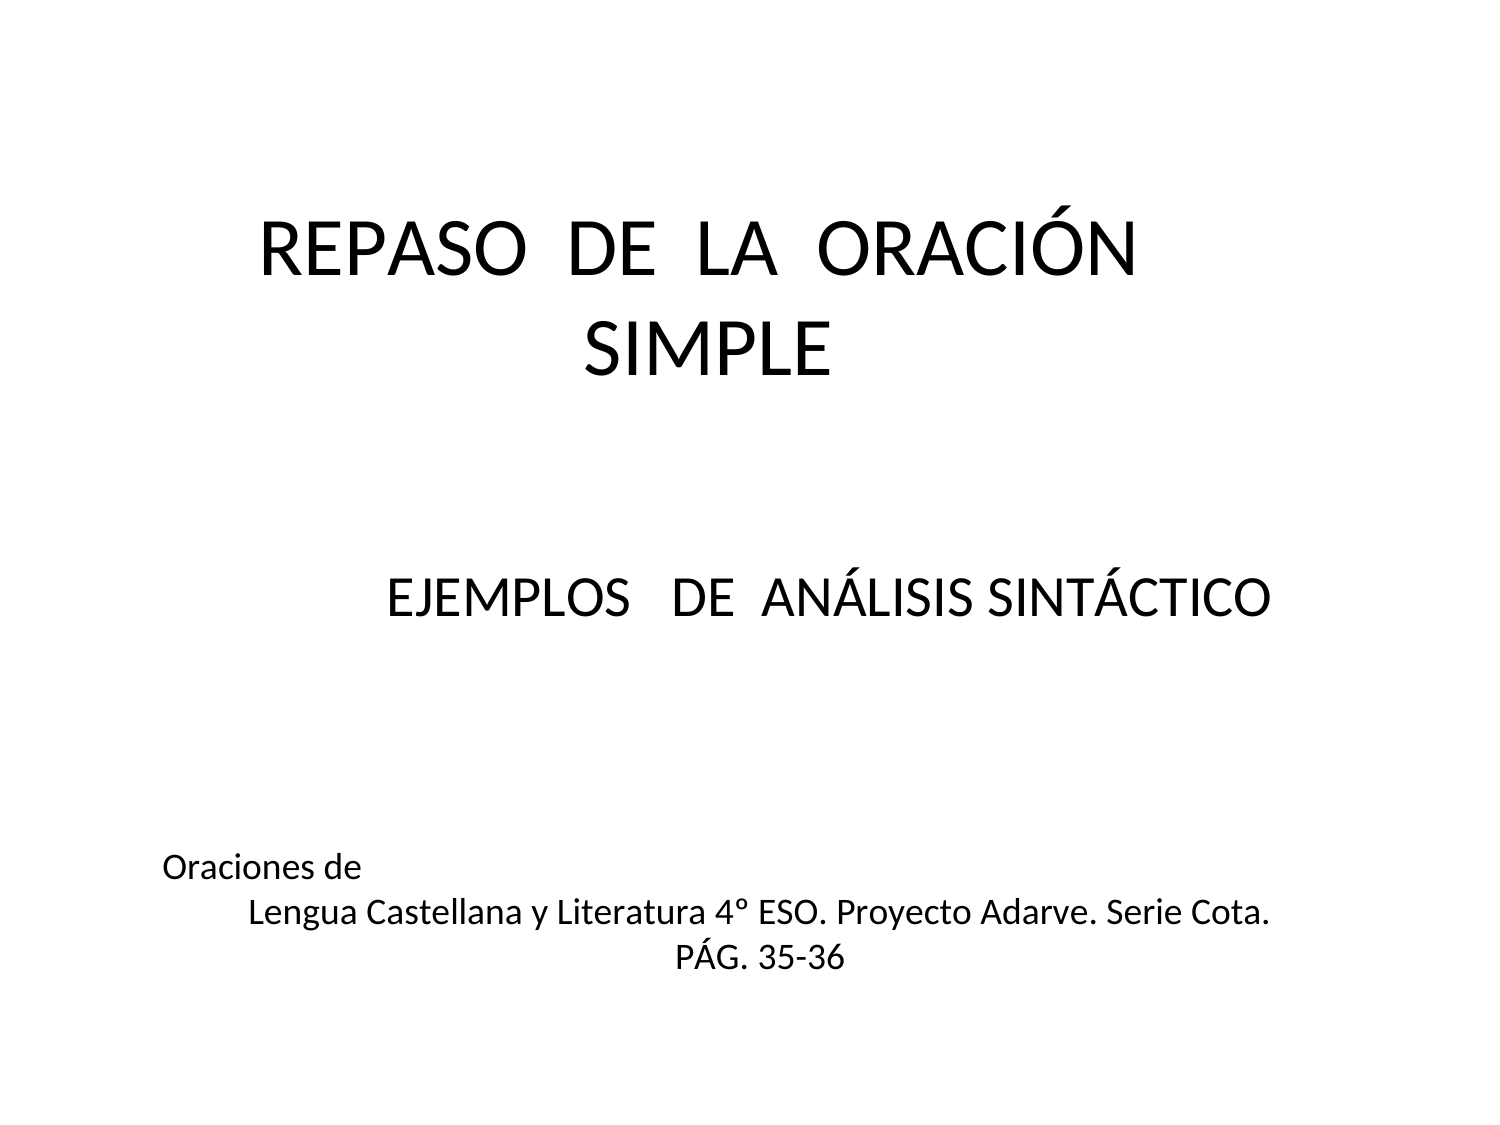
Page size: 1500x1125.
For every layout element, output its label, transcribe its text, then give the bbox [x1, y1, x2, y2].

text_box REPASO DE LA ORACIÓN SIMPLE [194, 184, 1223, 400]
text_box EJEMPLOS DE ANÁLISIS SINTÁCTICO [372, 550, 1412, 637]
text_box Oraciones de Lengua Castellana y Literatura 4º ESO. Proyecto Adarve. Serie Cota. PÁG. 35-36 [147, 834, 1365, 985]
